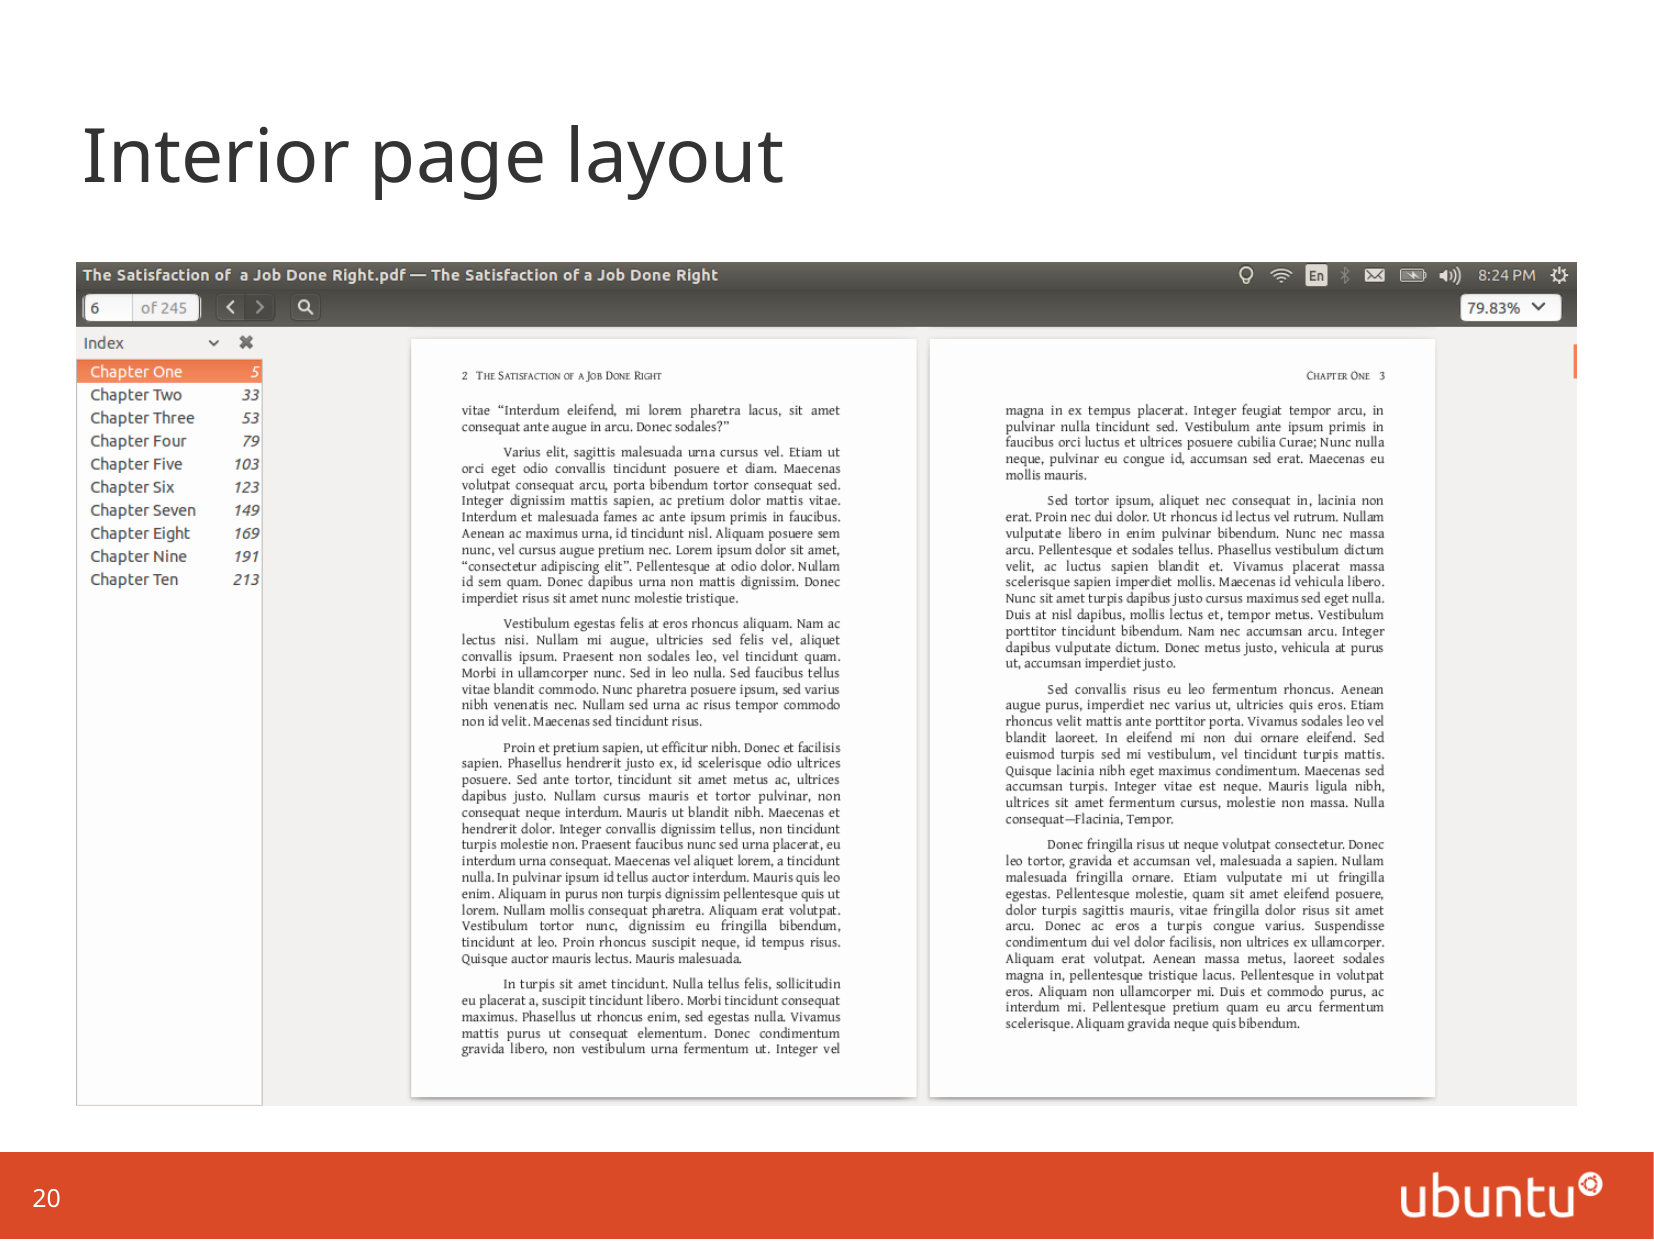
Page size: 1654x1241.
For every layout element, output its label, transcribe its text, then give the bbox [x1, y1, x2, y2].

picture [0, 1152, 1654, 1239]
title Interior page layout [82, 49, 1571, 257]
picture [76, 262, 1577, 1106]
